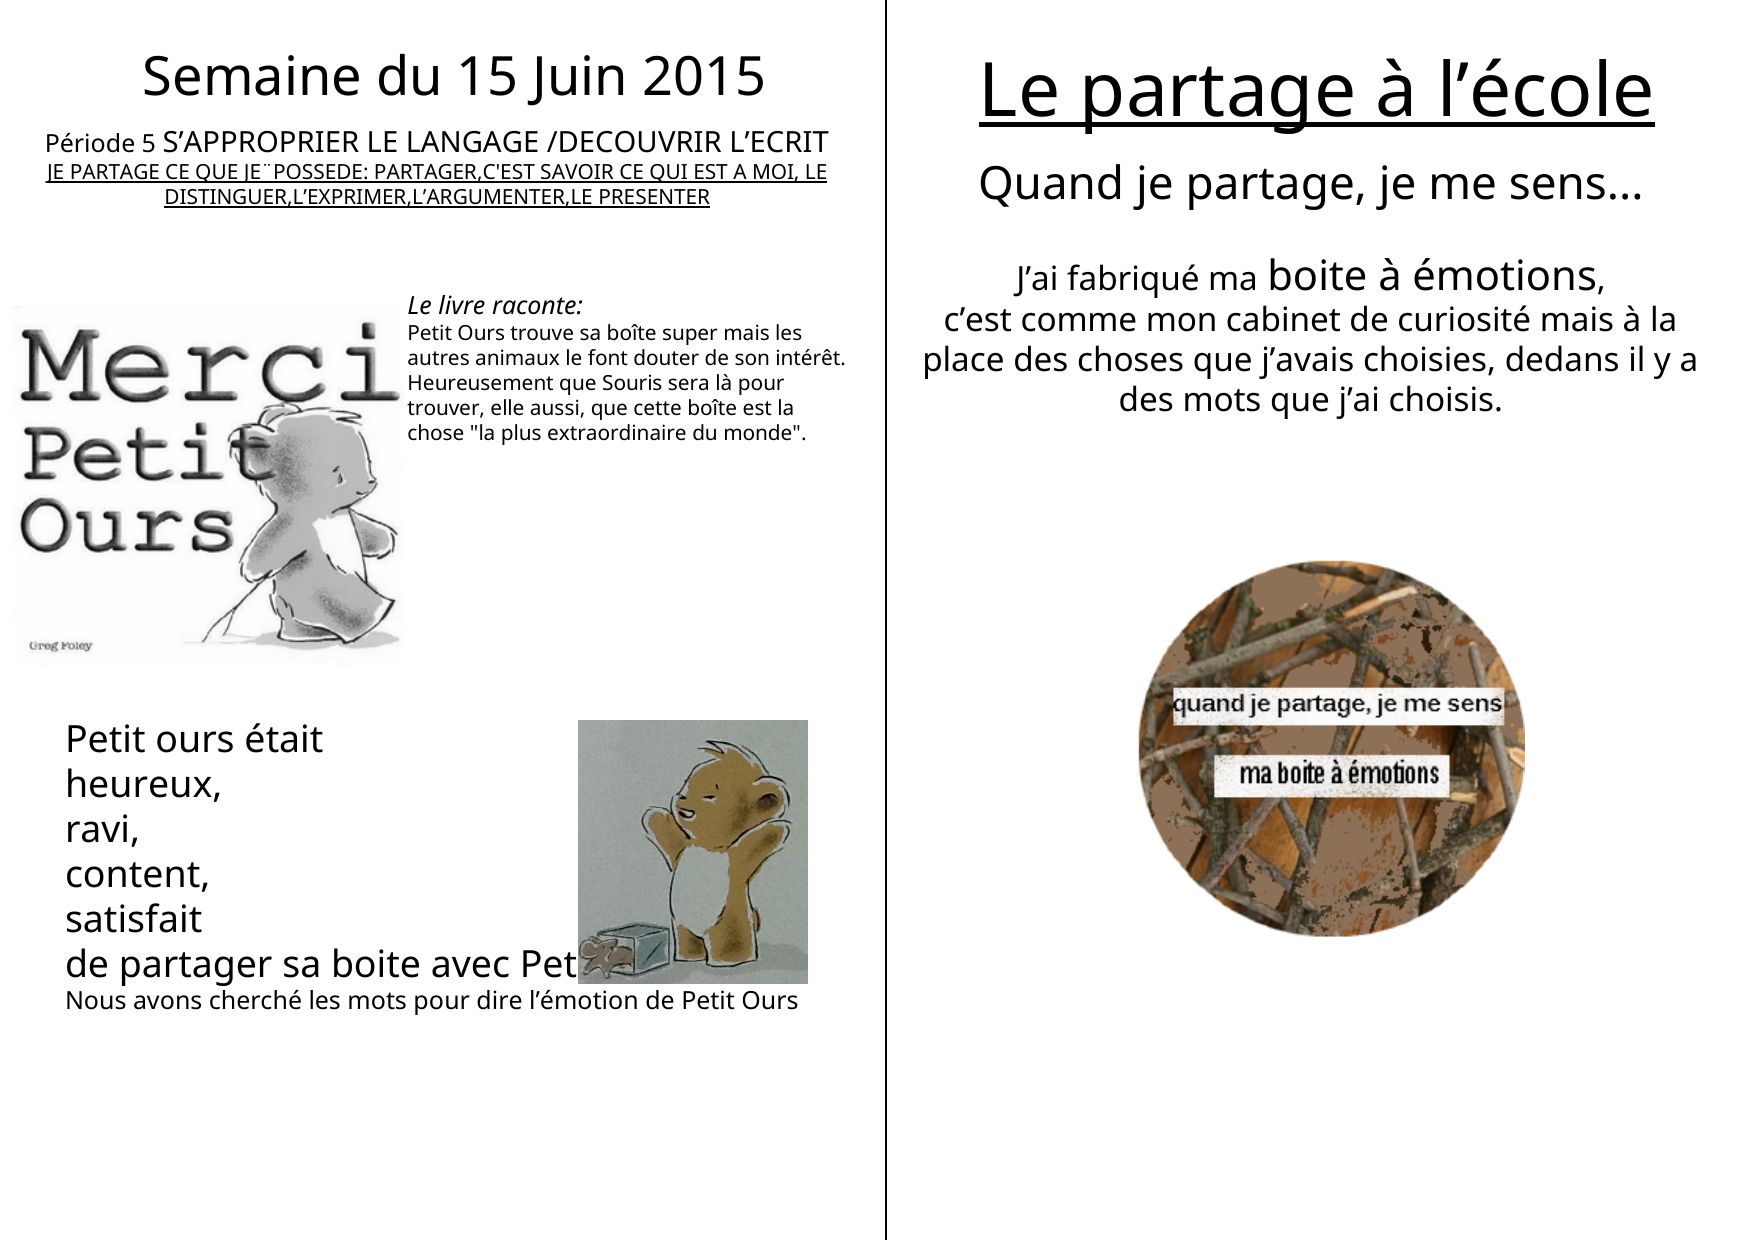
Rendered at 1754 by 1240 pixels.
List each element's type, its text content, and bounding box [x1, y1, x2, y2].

text_box Petit ours était heureux, ravi, content, satisfait de partager sa boite avec Petite souris Nous avons cherché les mots pour dire l’émotion de Petit Ours [59, 708, 862, 1194]
text_box Quand je partage, je me sens... J’ai fabriqué ma boite à émotions, c’est comme mon cabinet de curiosité mais à la place des choses que j’avais choisies, dedans il y a des mots que j’ai choisis. [897, 147, 1725, 1169]
picture [1133, 555, 1525, 940]
picture [11, 306, 404, 667]
picture [578, 720, 808, 984]
text_box Le partage à l’école [897, 35, 1737, 1170]
text_box Période 5 S’APPROPRIER LE LANGAGE /DECOUVRIR L’ECRIT JE PARTAGE CE QUE JE¨POSSEDE: PARTAGER,C'EST SAVOIR CE QUI EST A MOI, LE DISTINGUER,L’EXPRIMER,L’ARGUMENTER,LE PRESENTER [11, 117, 863, 272]
text_box Semaine du 15 Juin 2015 [47, 35, 863, 117]
text_box Le livre raconte: Petit Ours trouve sa boîte super mais les autres animaux le font douter de son intérêt. Heureusement que Souris sera là pour trouver, elle aussi, que cette boîte est la chose "la plus extraordinaire du monde". [401, 283, 863, 697]
